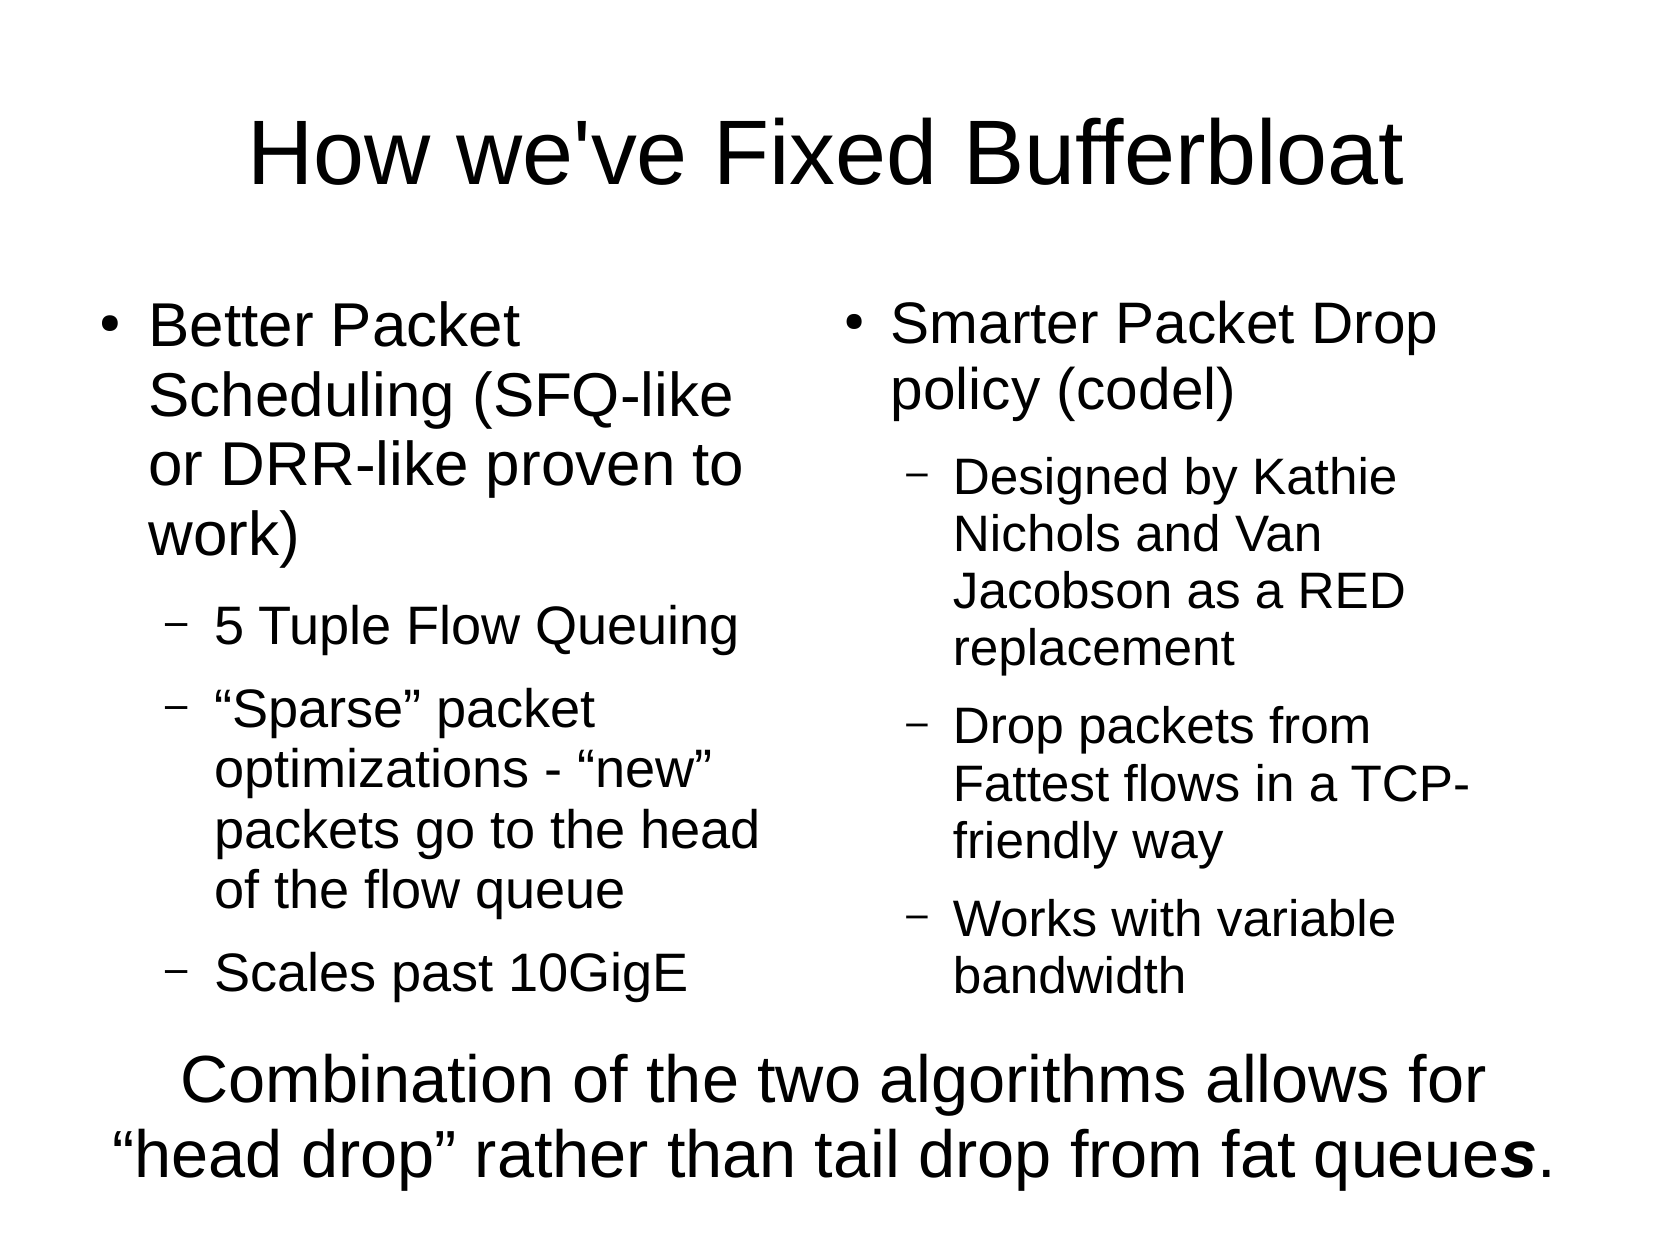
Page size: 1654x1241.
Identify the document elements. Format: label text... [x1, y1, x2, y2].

list Better Packet Scheduling (SFQ-like or DRR-like proven to work) 5 Tuple Flow Queuing “Sparse” packet optimizations - “new” packets go to the head of the flow queue Scales past 10GigE [82, 290, 793, 1010]
title Combination of the two algorithms allows for “head drop” rather than tail drop from fat queues. [90, 1013, 1579, 1221]
list Smarter Packet Drop policy (codel) Designed by Kathie Nichols and Van Jacobson as a RED replacement Drop packets from Fattest flows in a TCP-friendly way Works with variable bandwidth [828, 290, 1539, 1010]
title How we've Fixed Bufferbloat [82, 49, 1571, 257]
